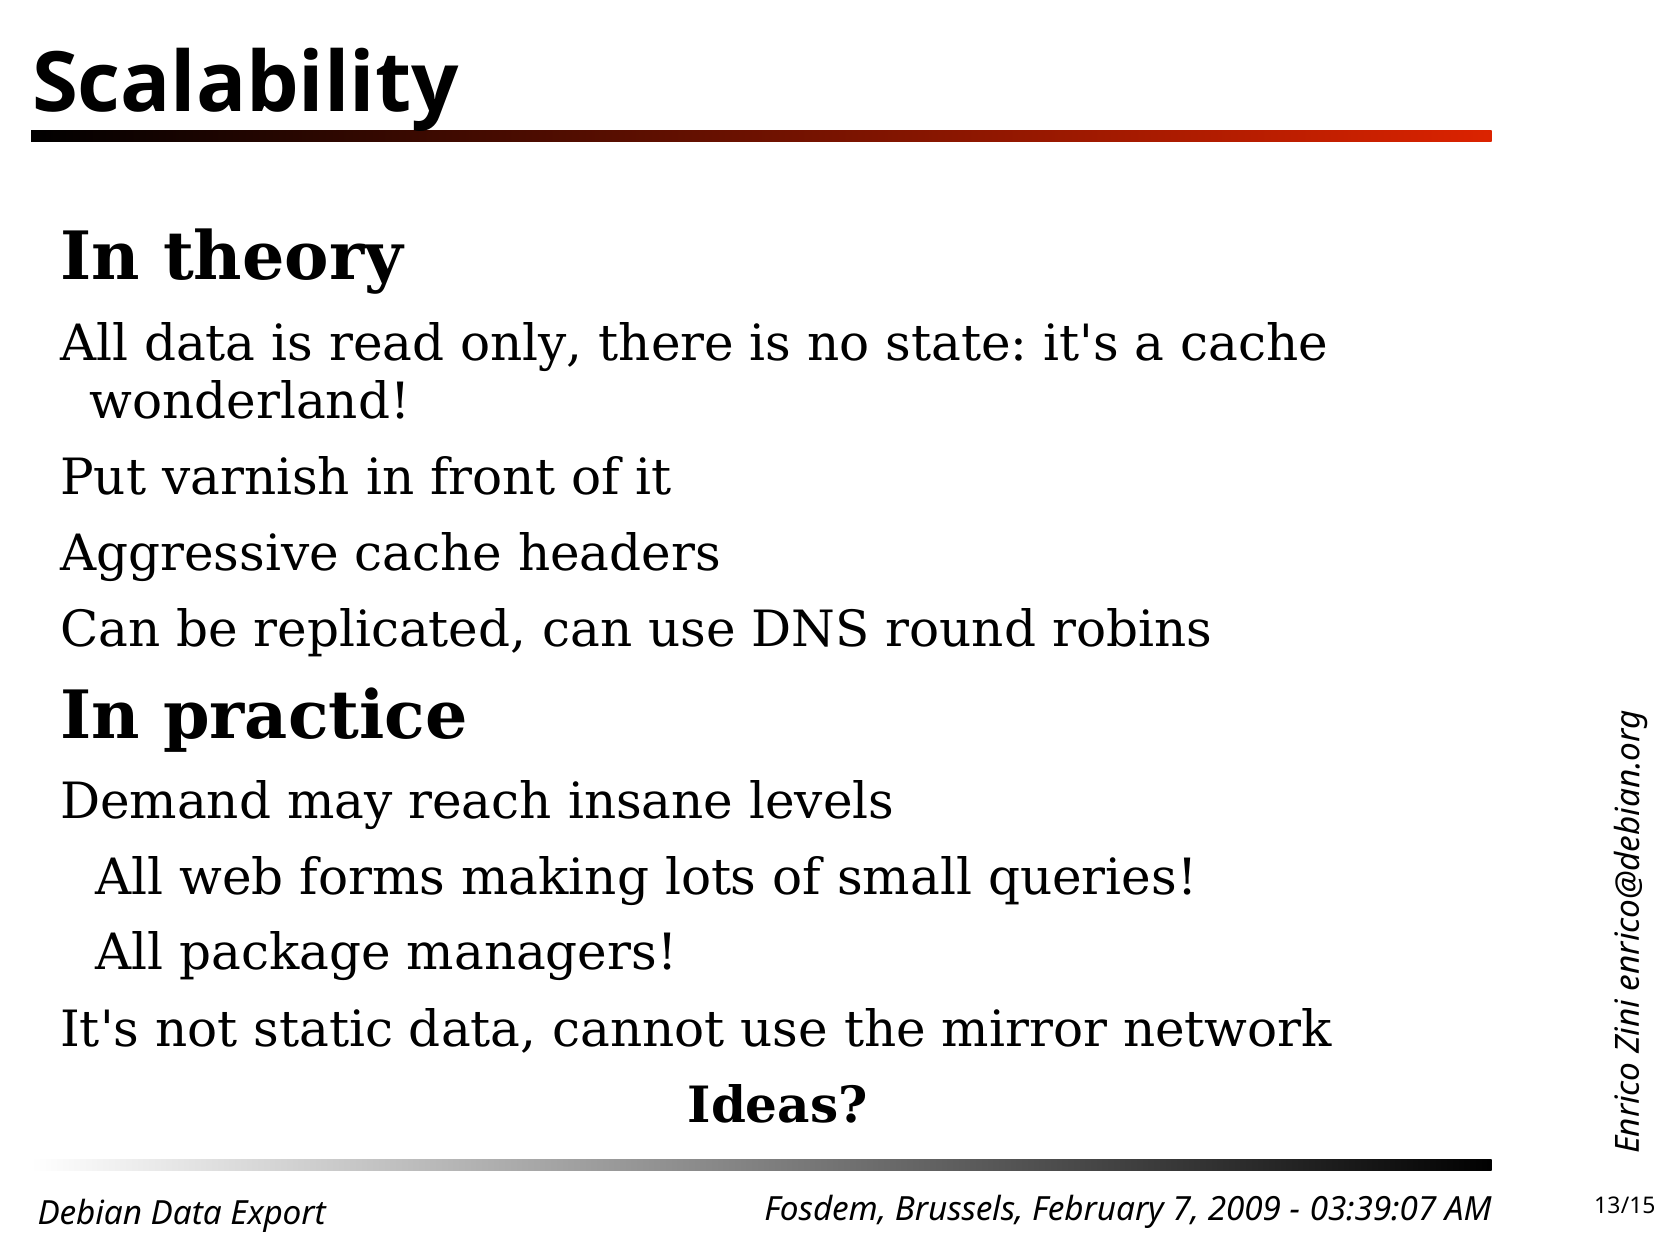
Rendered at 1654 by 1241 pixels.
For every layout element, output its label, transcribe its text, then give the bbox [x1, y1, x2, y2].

text_box Scalability [32, 22, 1439, 157]
text_box In theory All data is read only, there is no state: it's a cache wonderland! Put varnish in front of it Aggressive cache headers Can be replicated, can use DNS round robins In practice Demand may reach insane levels All web forms making lots of small queries! All package managers! It's not static data, cannot use the mirror network Ideas? [60, 217, 1496, 1138]
